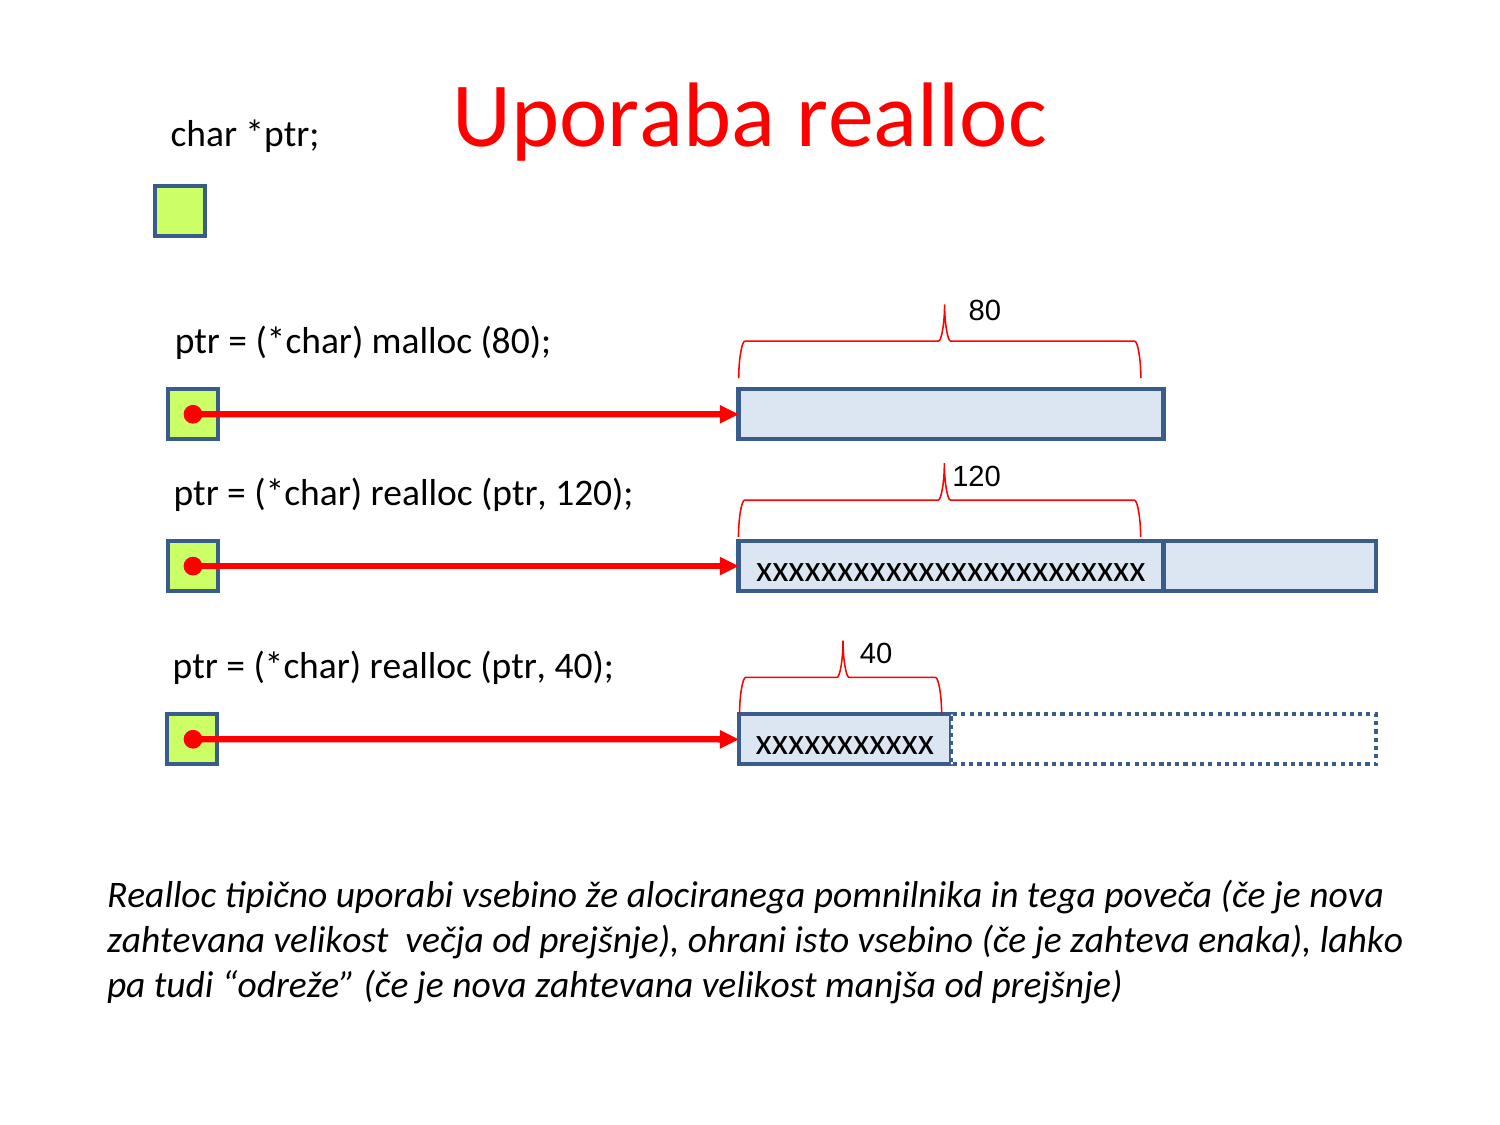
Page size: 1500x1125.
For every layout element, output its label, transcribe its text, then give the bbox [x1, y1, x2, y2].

text_box 80 [953, 283, 1016, 334]
text_box [167, 541, 218, 592]
text_box xxxxxxxxxxx [738, 714, 950, 765]
text_box [1163, 541, 1377, 592]
text_box 40 [845, 626, 919, 678]
text_box [167, 714, 218, 765]
text_box char *ptr; [155, 101, 335, 163]
text_box [167, 389, 218, 440]
title Uporaba realloc [75, 45, 1426, 176]
text_box Realloc tipično uporabi vsebino že alociranega pomnilnika in tega poveča (če je nova zahtevana velikost večja od prejšnje), ohrani isto vsebino (če je zahteva enaka), lahko pa tudi “odreže” (če je nova zahtevana velikost manjša od prejšnje) [92, 862, 1463, 1013]
text_box [950, 714, 1376, 765]
text_box xxxxxxxxxxxxxxxxxxxxxxxx [738, 541, 1163, 592]
text_box 120 [937, 450, 1016, 501]
text_box ptr = (*char) realloc (ptr, 40); [158, 633, 630, 695]
text_box [738, 389, 1164, 440]
text_box ptr = (*char) malloc (80); [160, 308, 567, 370]
text_box [154, 185, 205, 236]
text_box ptr = (*char) realloc (ptr, 120); [158, 460, 649, 522]
